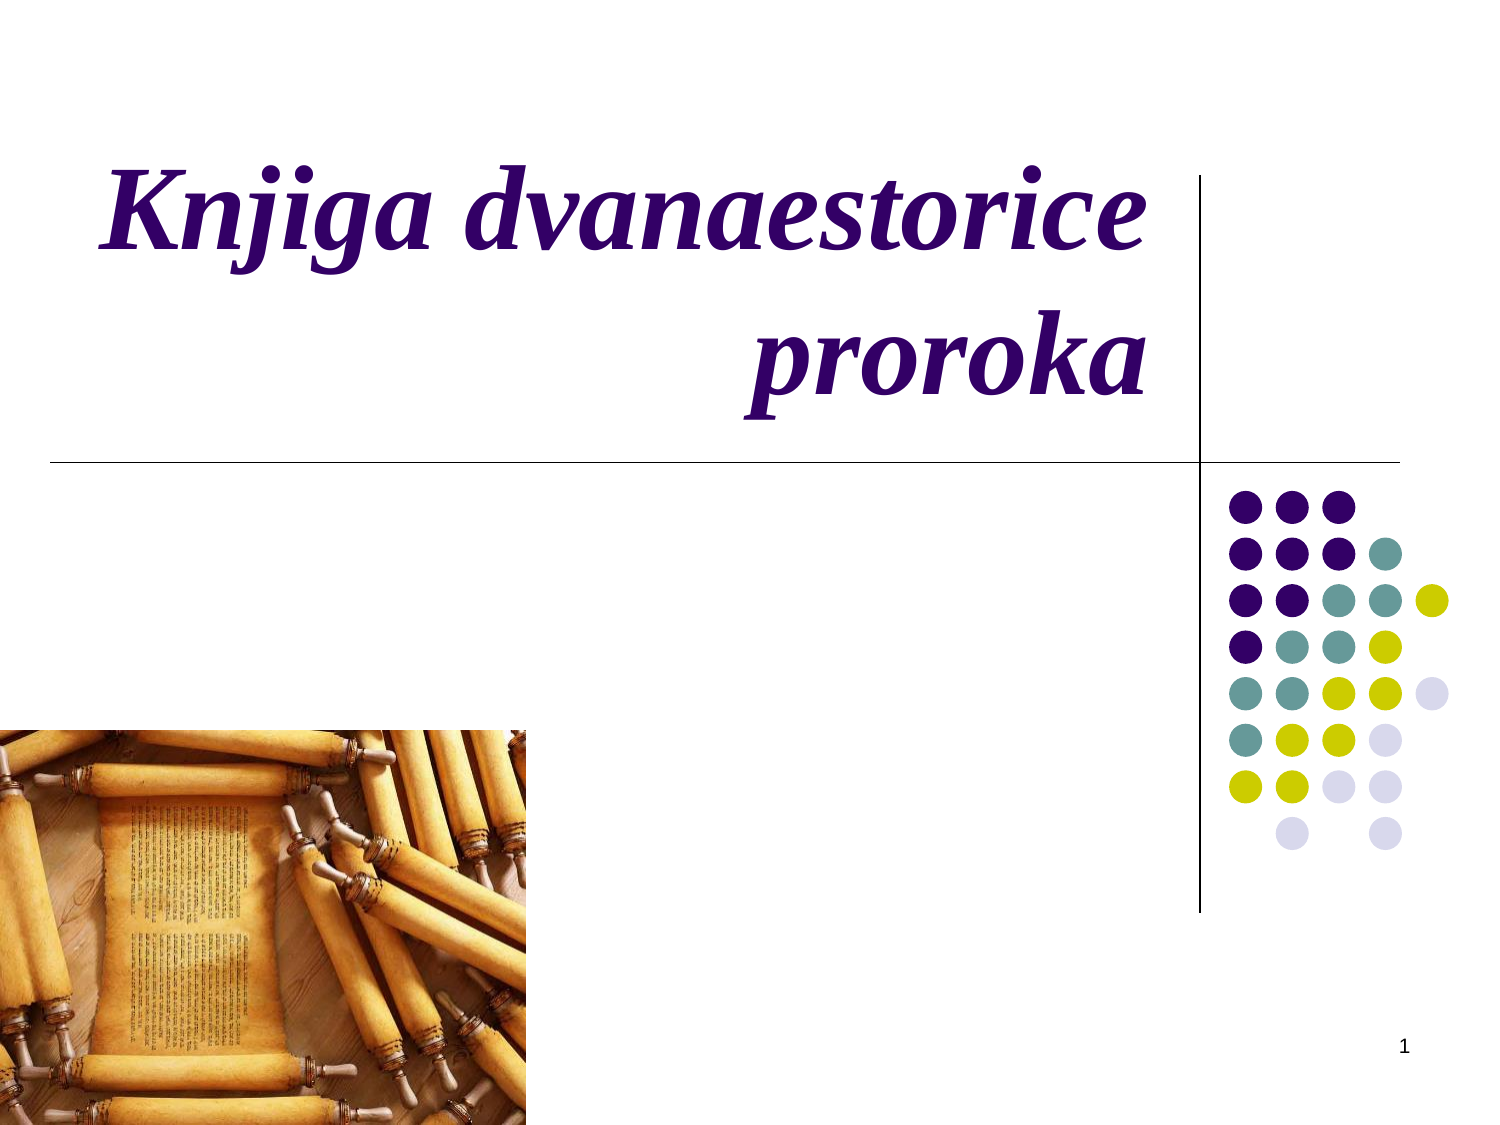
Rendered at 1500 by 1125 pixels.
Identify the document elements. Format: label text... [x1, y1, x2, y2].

picture [0, 730, 526, 1125]
text_box <number> [1074, 1025, 1426, 1101]
title Knjiga dvanaestorice proroka [51, 76, 1165, 427]
